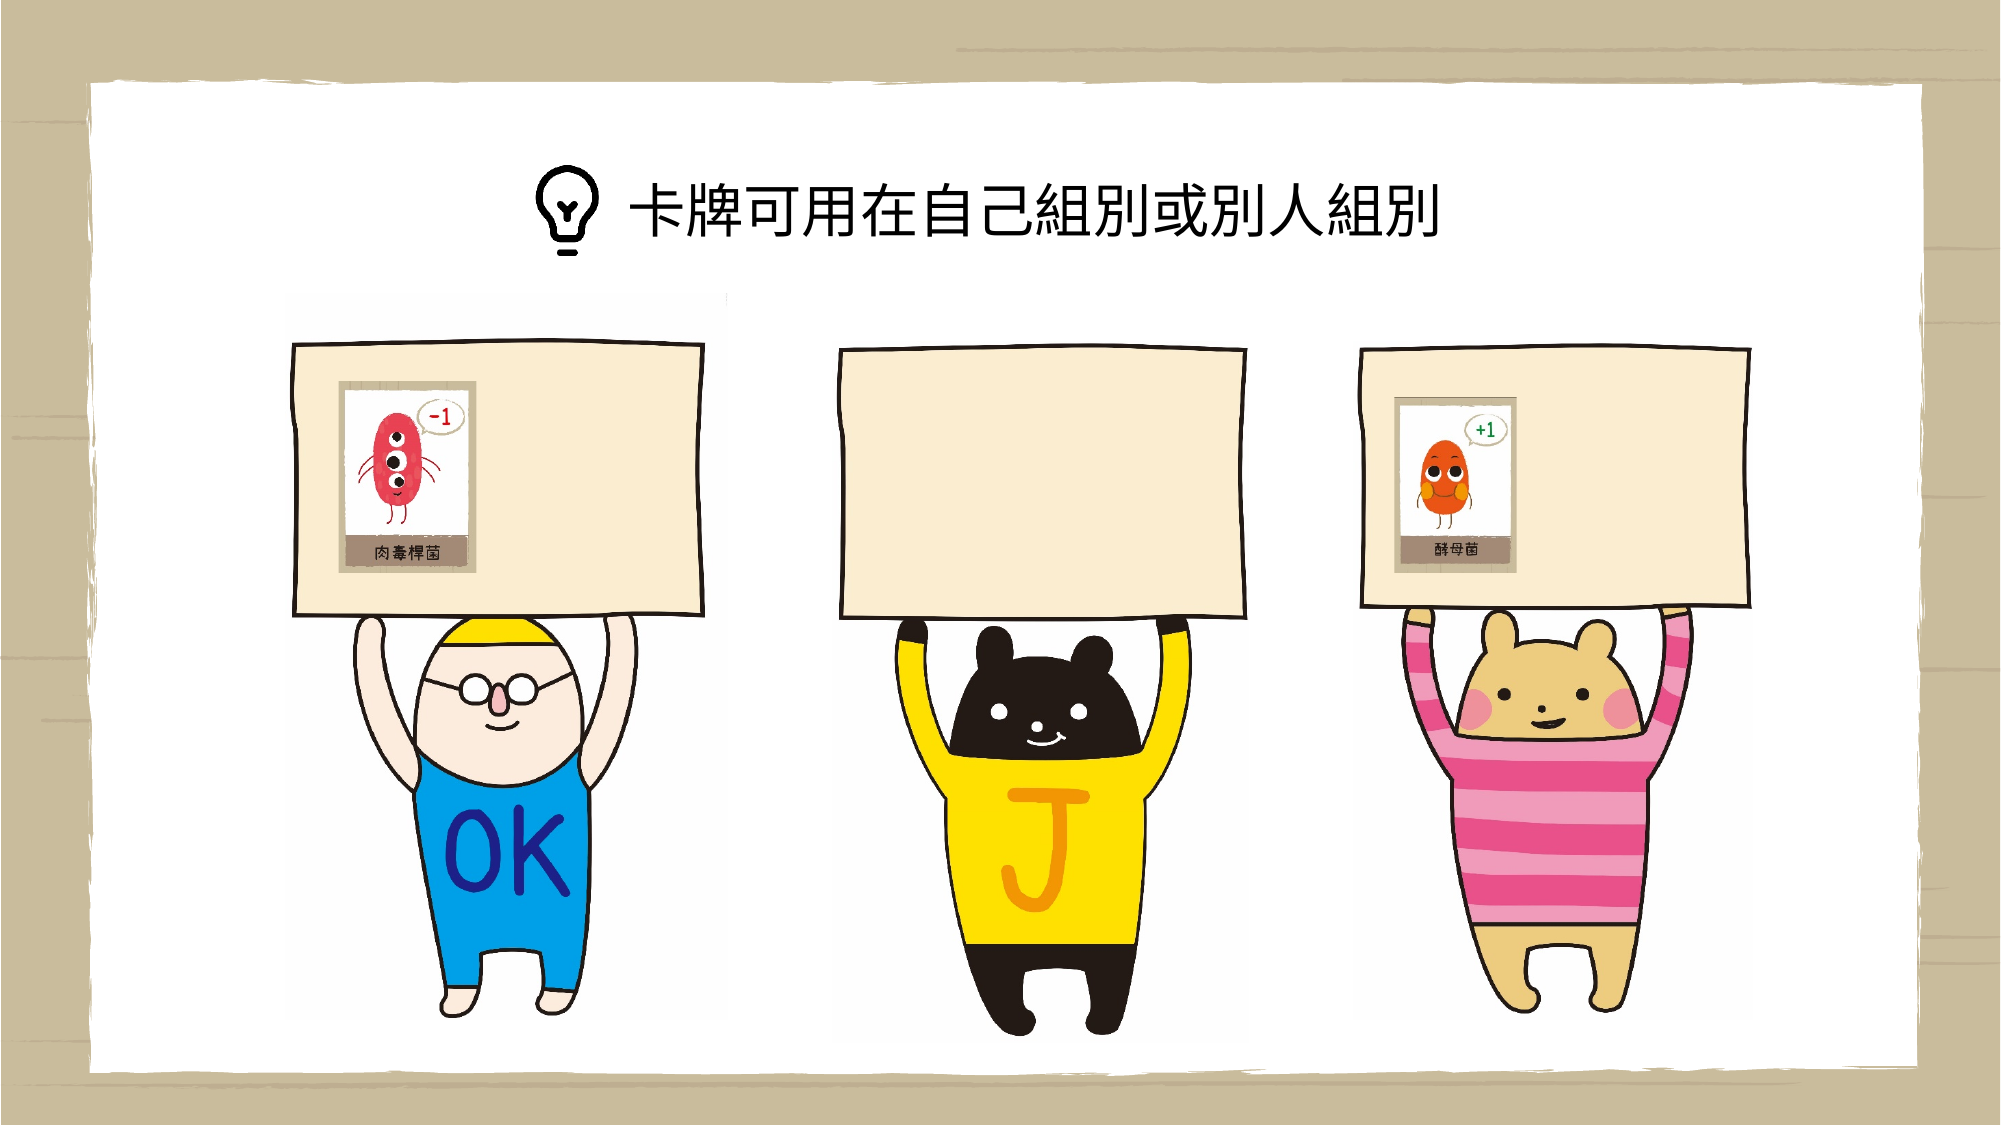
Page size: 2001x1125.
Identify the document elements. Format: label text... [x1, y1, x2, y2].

text_box 卡牌可用在自己組別或別人組別 [611, 167, 1471, 253]
picture [522, 165, 612, 256]
picture [832, 341, 1249, 1043]
picture [1353, 341, 1753, 1020]
picture [285, 293, 728, 1020]
